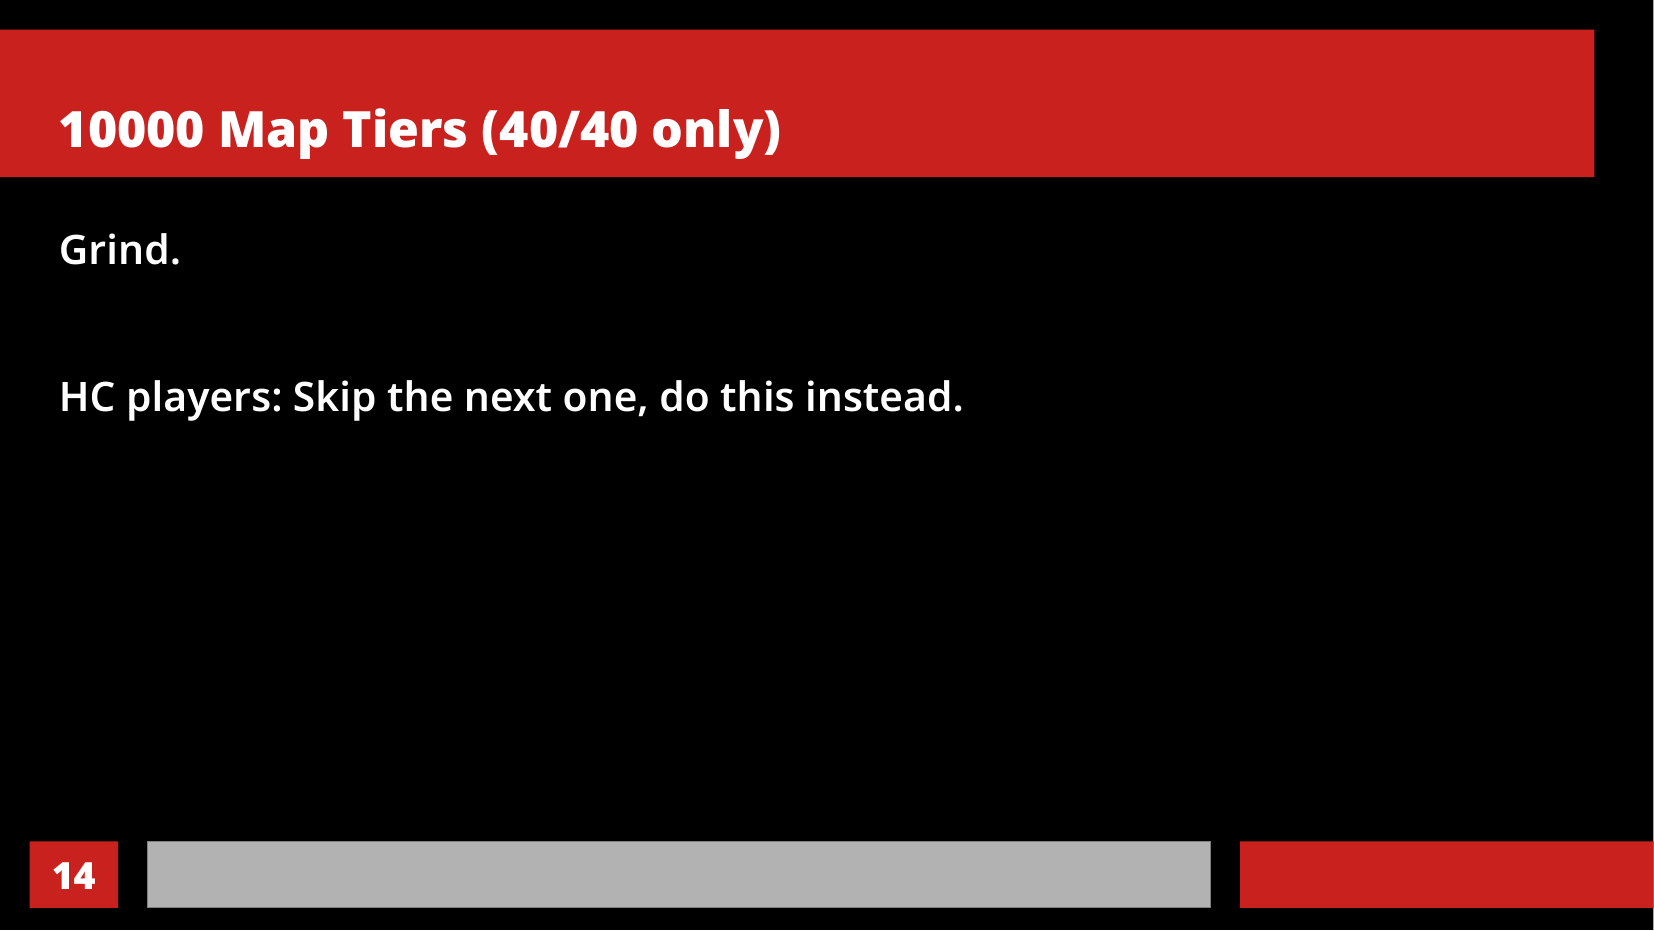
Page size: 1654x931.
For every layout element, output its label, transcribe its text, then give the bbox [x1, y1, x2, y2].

list Grind. HC players: Skip the next one, do this instead. [59, 221, 1565, 798]
title 10000 Map Tiers (40/40 only) [59, 44, 1595, 163]
